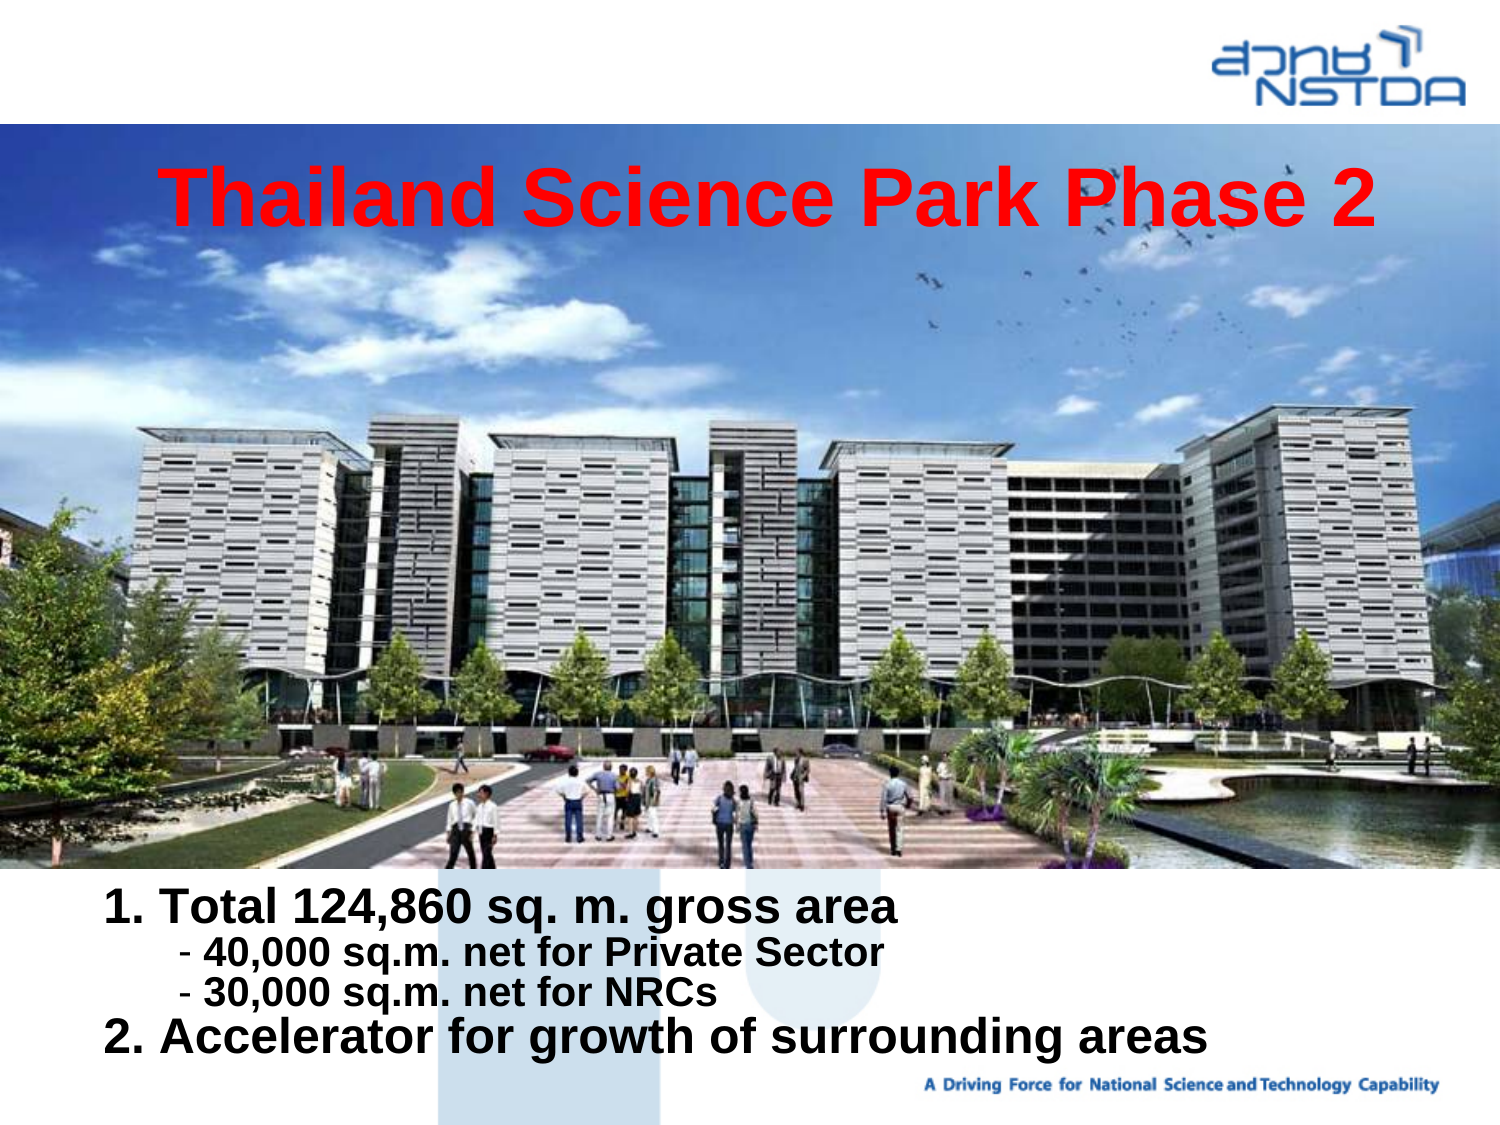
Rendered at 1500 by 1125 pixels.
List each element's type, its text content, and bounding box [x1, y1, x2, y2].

text_box 1. Total 124,860 sq. m. gross area 40,000 sq.m. net for Private Sector 30,000 sq.m. net for NRCs 2. Accelerator for growth of surrounding areas [88, 877, 1329, 1072]
picture [0, 0, 1500, 1125]
text_box Thailand Science Park Phase 2 [142, 158, 1394, 250]
